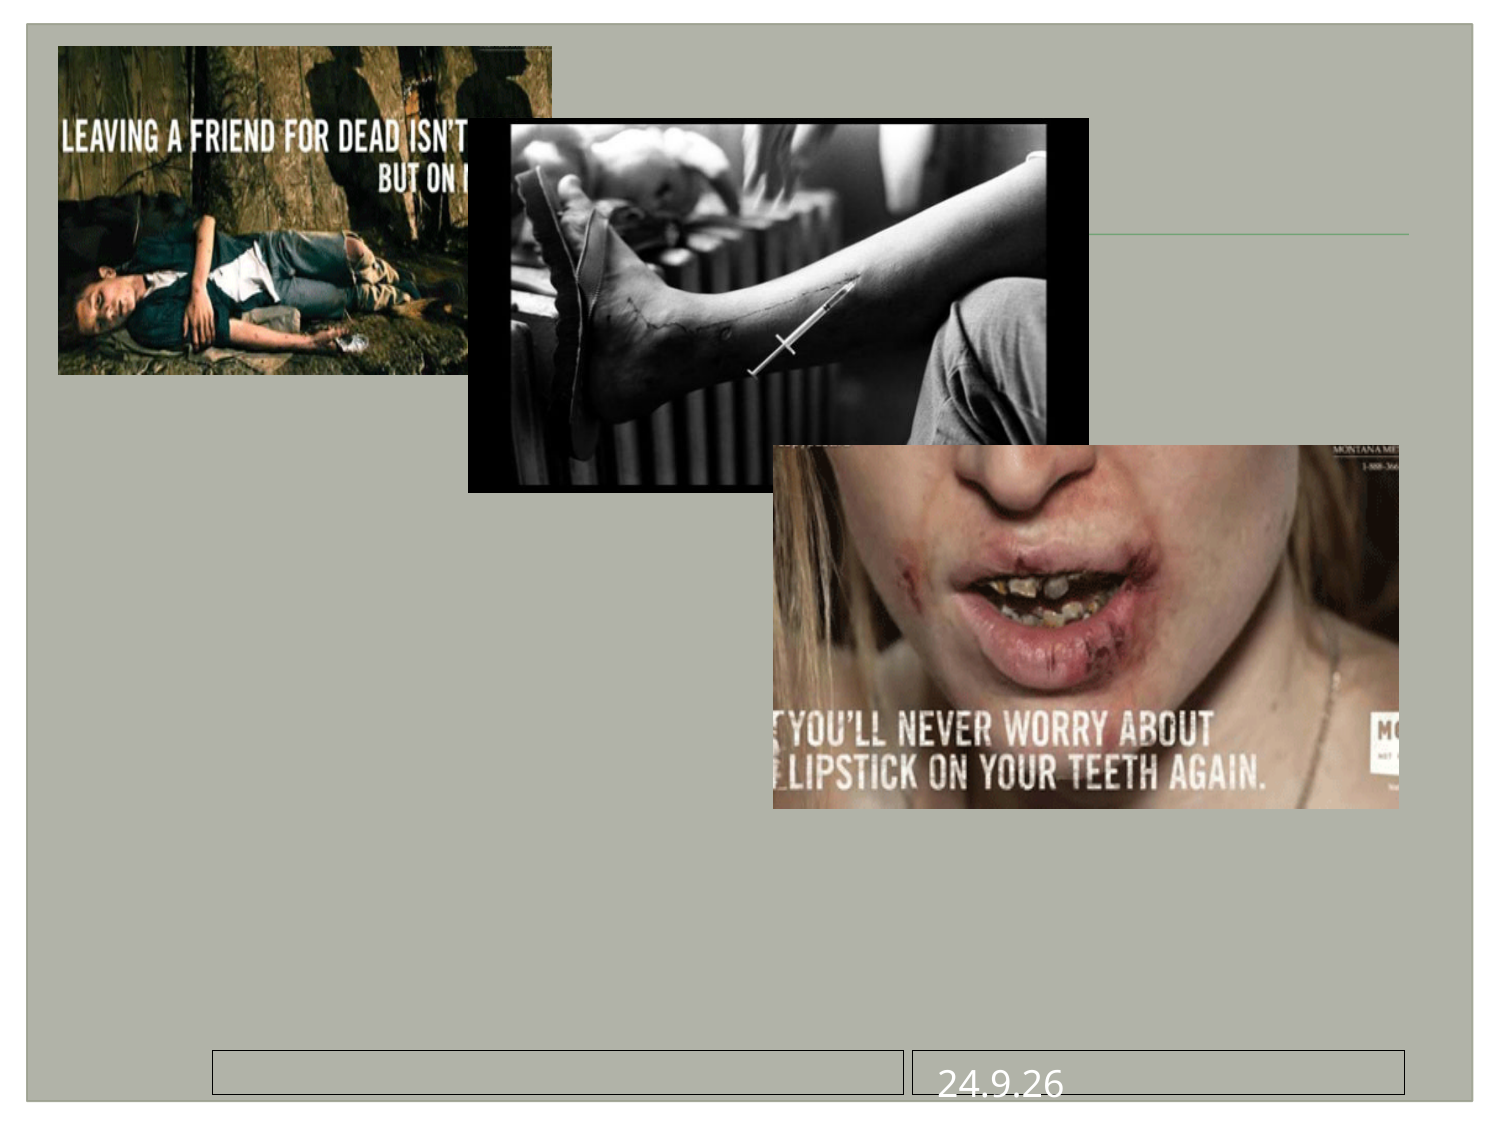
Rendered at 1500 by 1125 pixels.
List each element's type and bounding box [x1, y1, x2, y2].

picture [58, 46, 1399, 809]
